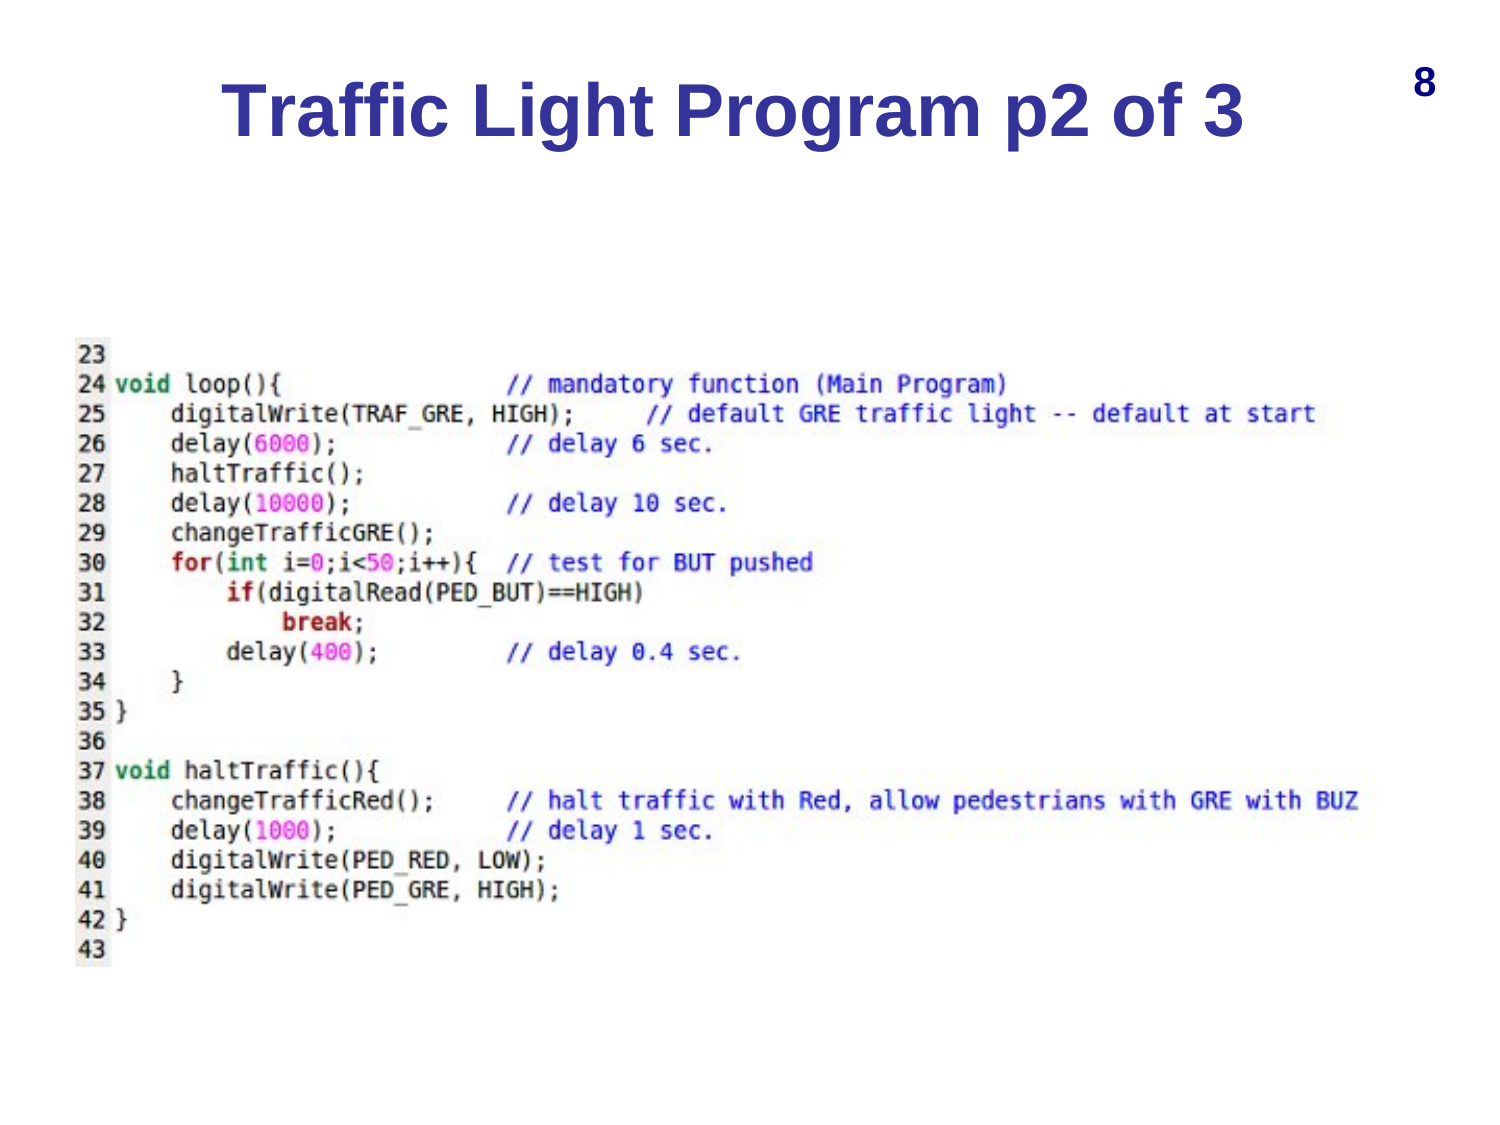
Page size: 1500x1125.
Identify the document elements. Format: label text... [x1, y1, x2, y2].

title Traffic Light Program p2 of 3 [114, 53, 1353, 167]
text_box 8 [1387, 47, 1463, 113]
picture [75, 337, 1409, 967]
